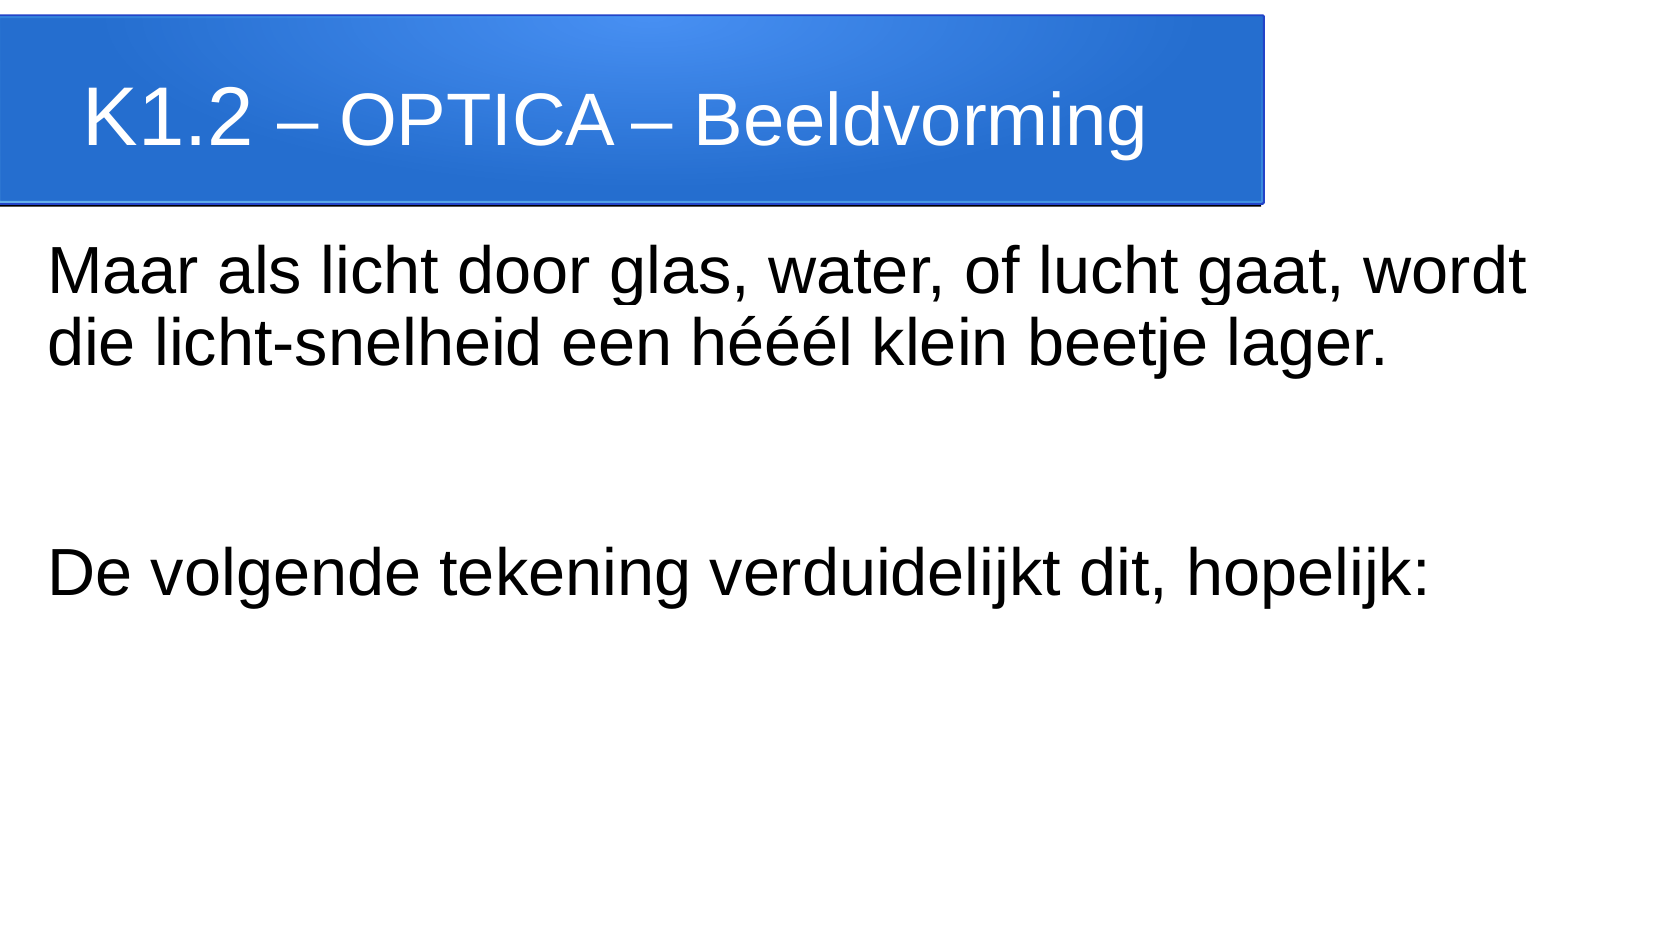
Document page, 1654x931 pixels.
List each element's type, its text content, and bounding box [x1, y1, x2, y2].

subtitle Maar als licht door glas, water, of lucht gaat, wordt die licht-snelheid een hééél klein beetje lager. De volgende tekening verduidelijkt dit, hopelijk: [47, 236, 1607, 922]
title K1.2 – OPTICA – Beeldvorming [82, 35, 1235, 189]
